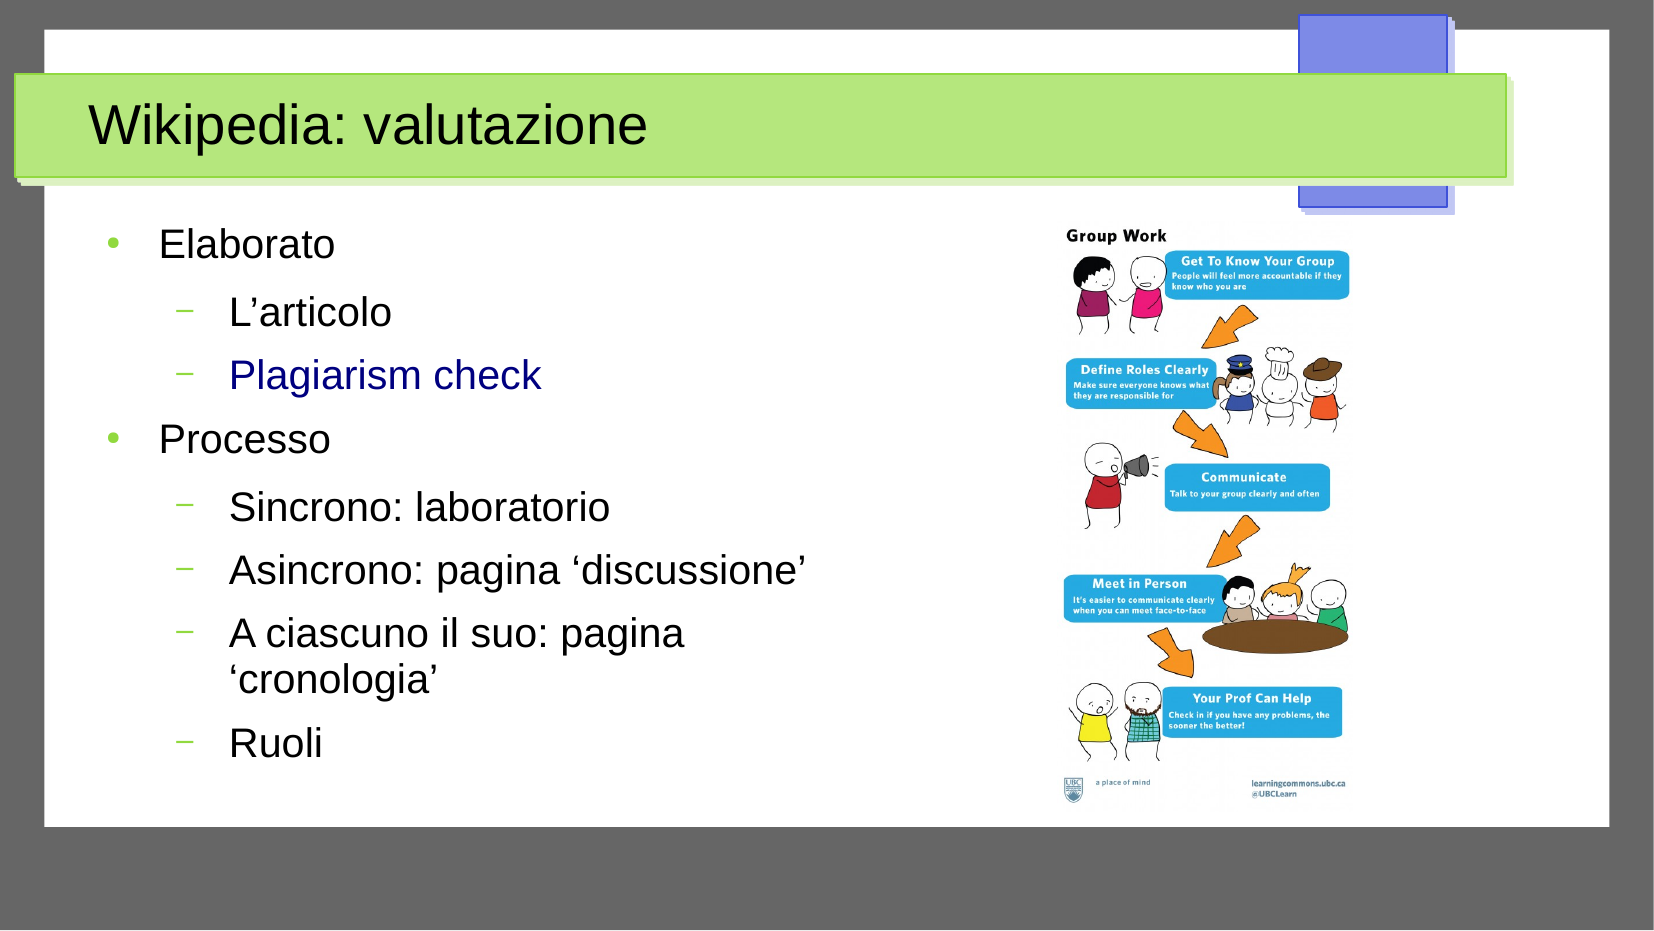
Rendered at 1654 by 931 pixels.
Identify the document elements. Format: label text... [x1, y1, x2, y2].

title Wikipedia: valutazione [88, 73, 1506, 178]
picture [1057, 221, 1353, 813]
list Elaborato L’articolo Plagiarism check Processo Sincrono: laboratorio Asincrono: pagina ‘discussione’ A ciascuno il suo: pagina ‘cronologia’ Ruoli [88, 221, 809, 813]
